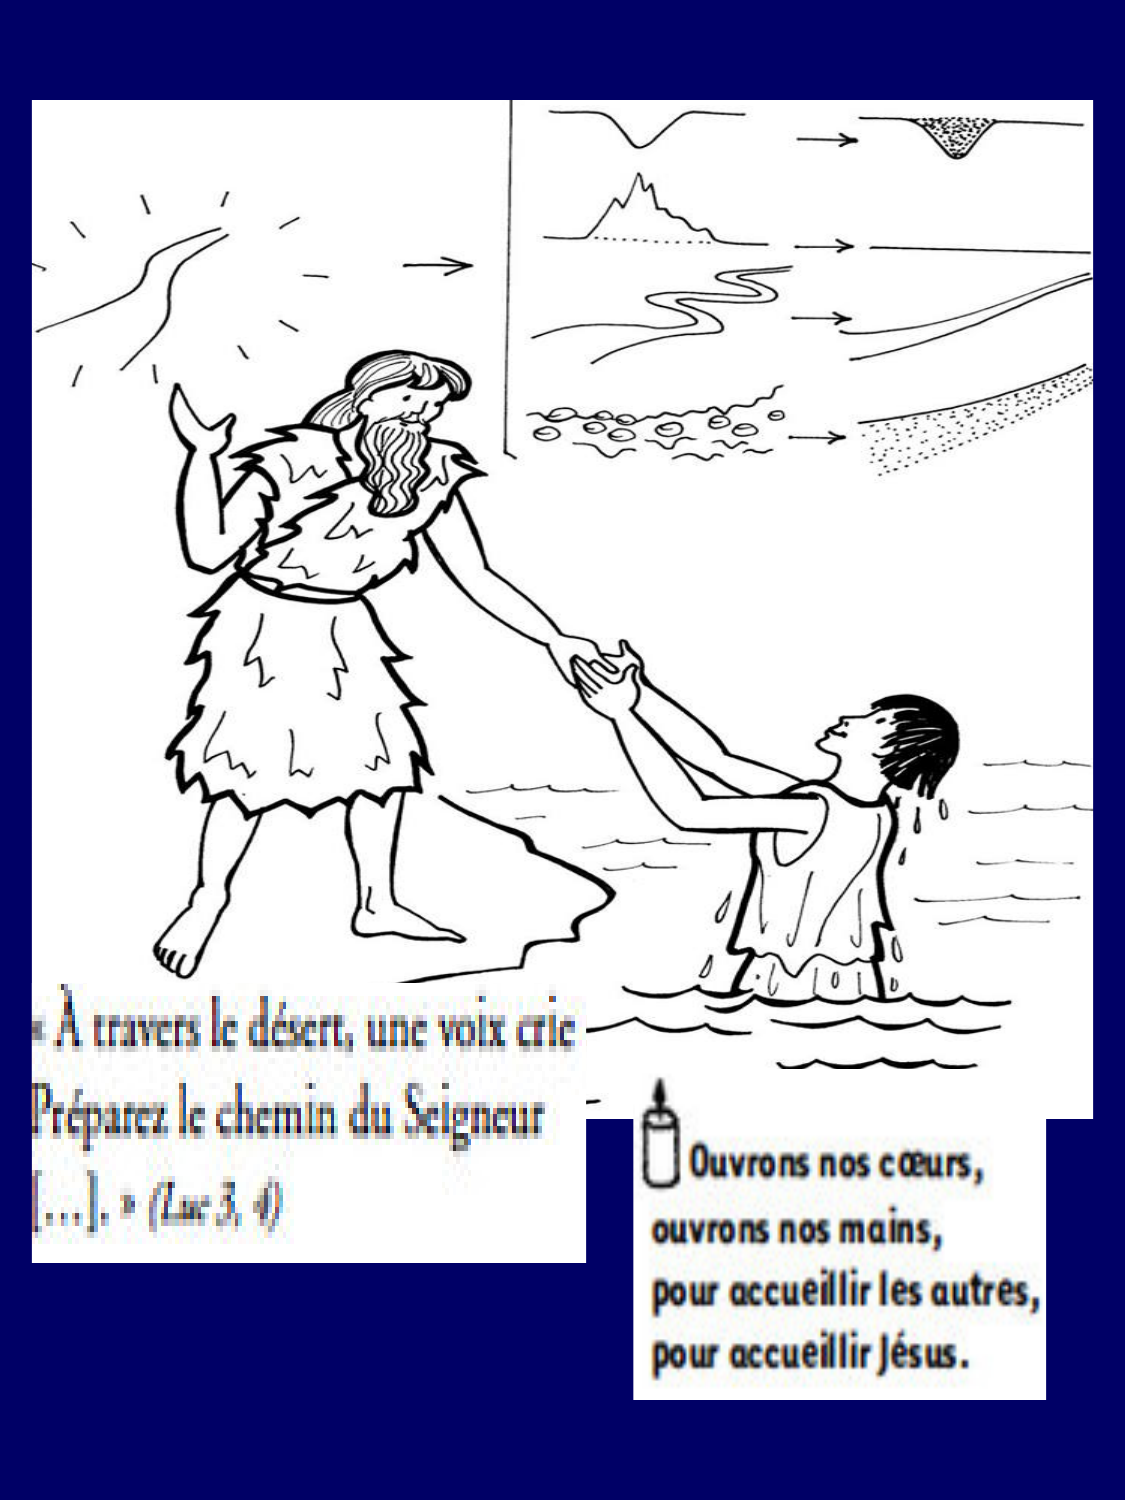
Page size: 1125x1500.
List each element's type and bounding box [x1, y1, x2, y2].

picture [31, 100, 1094, 1400]
